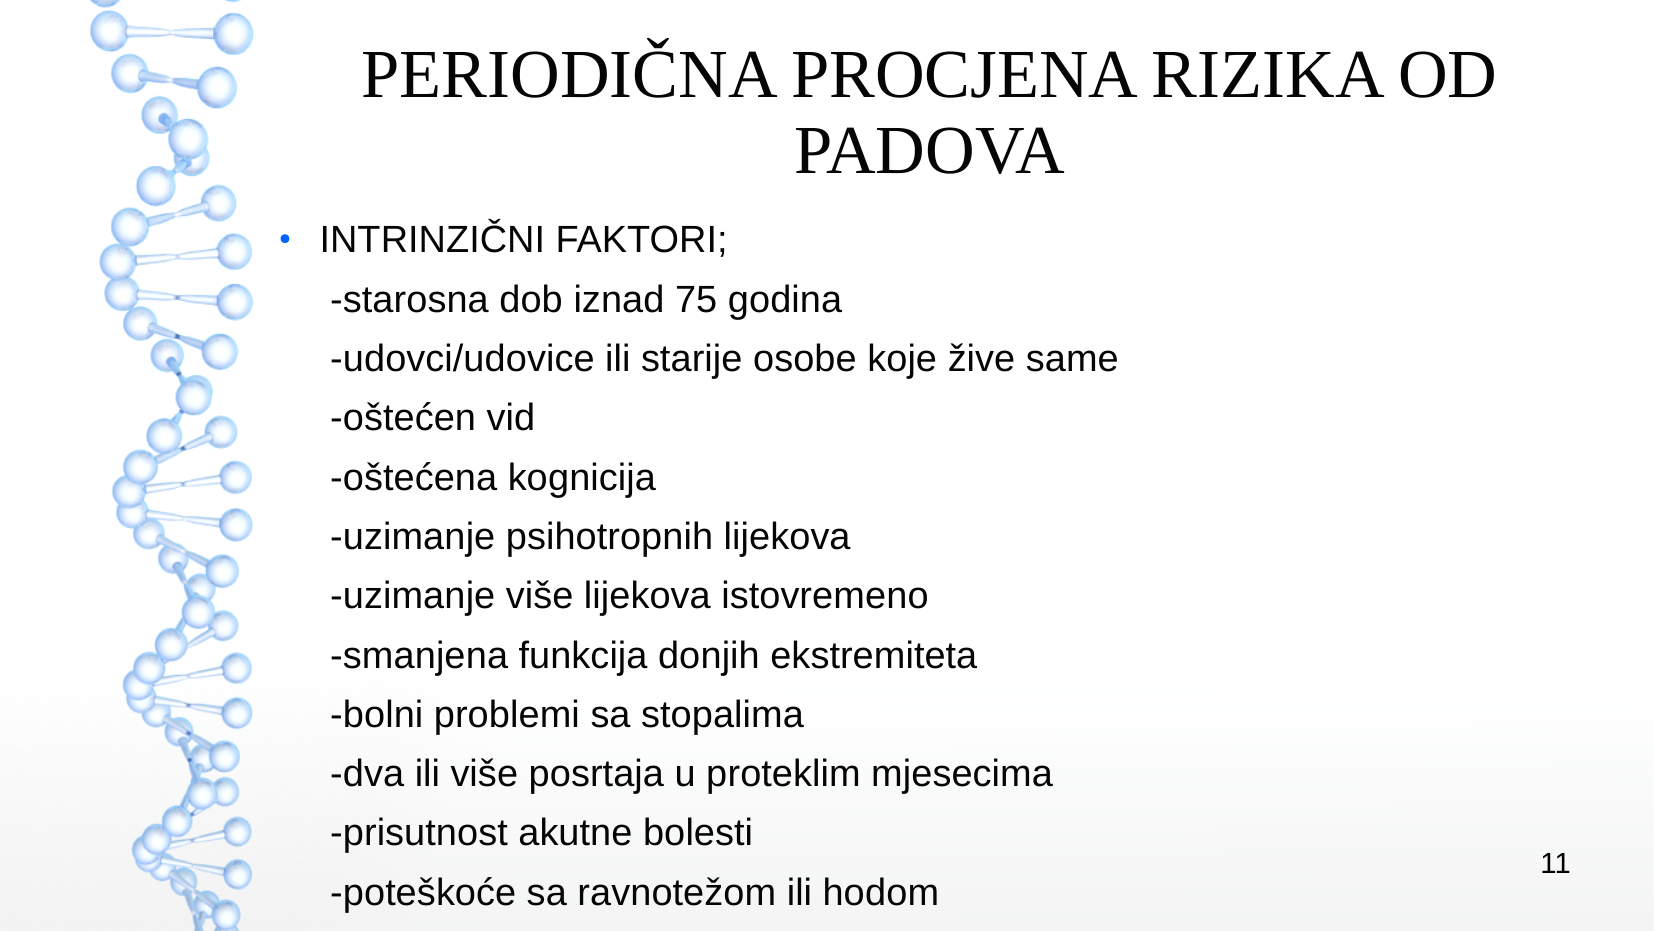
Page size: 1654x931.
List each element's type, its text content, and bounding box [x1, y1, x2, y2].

picture [0, 0, 1654, 931]
list INTRINZIČNI FAKTORI; -starosna dob iznad 75 godina -udovci/udovice ili starije osobe koje žive same -oštećen vid -oštećena kognicija -uzimanje psihotropnih lijekova -uzimanje više lijekova istovremeno -smanjena funkcija donjih ekstremiteta -bolni problemi sa stopalima -dva ili više posrtaja u proteklim mjesecima -prisutnost akutne bolesti -poteškoće sa ravnotežom ili hodom [265, 218, 1595, 916]
title PERIODIČNA PROCJENA RIZIKA OD PADOVA [265, 35, 1595, 189]
